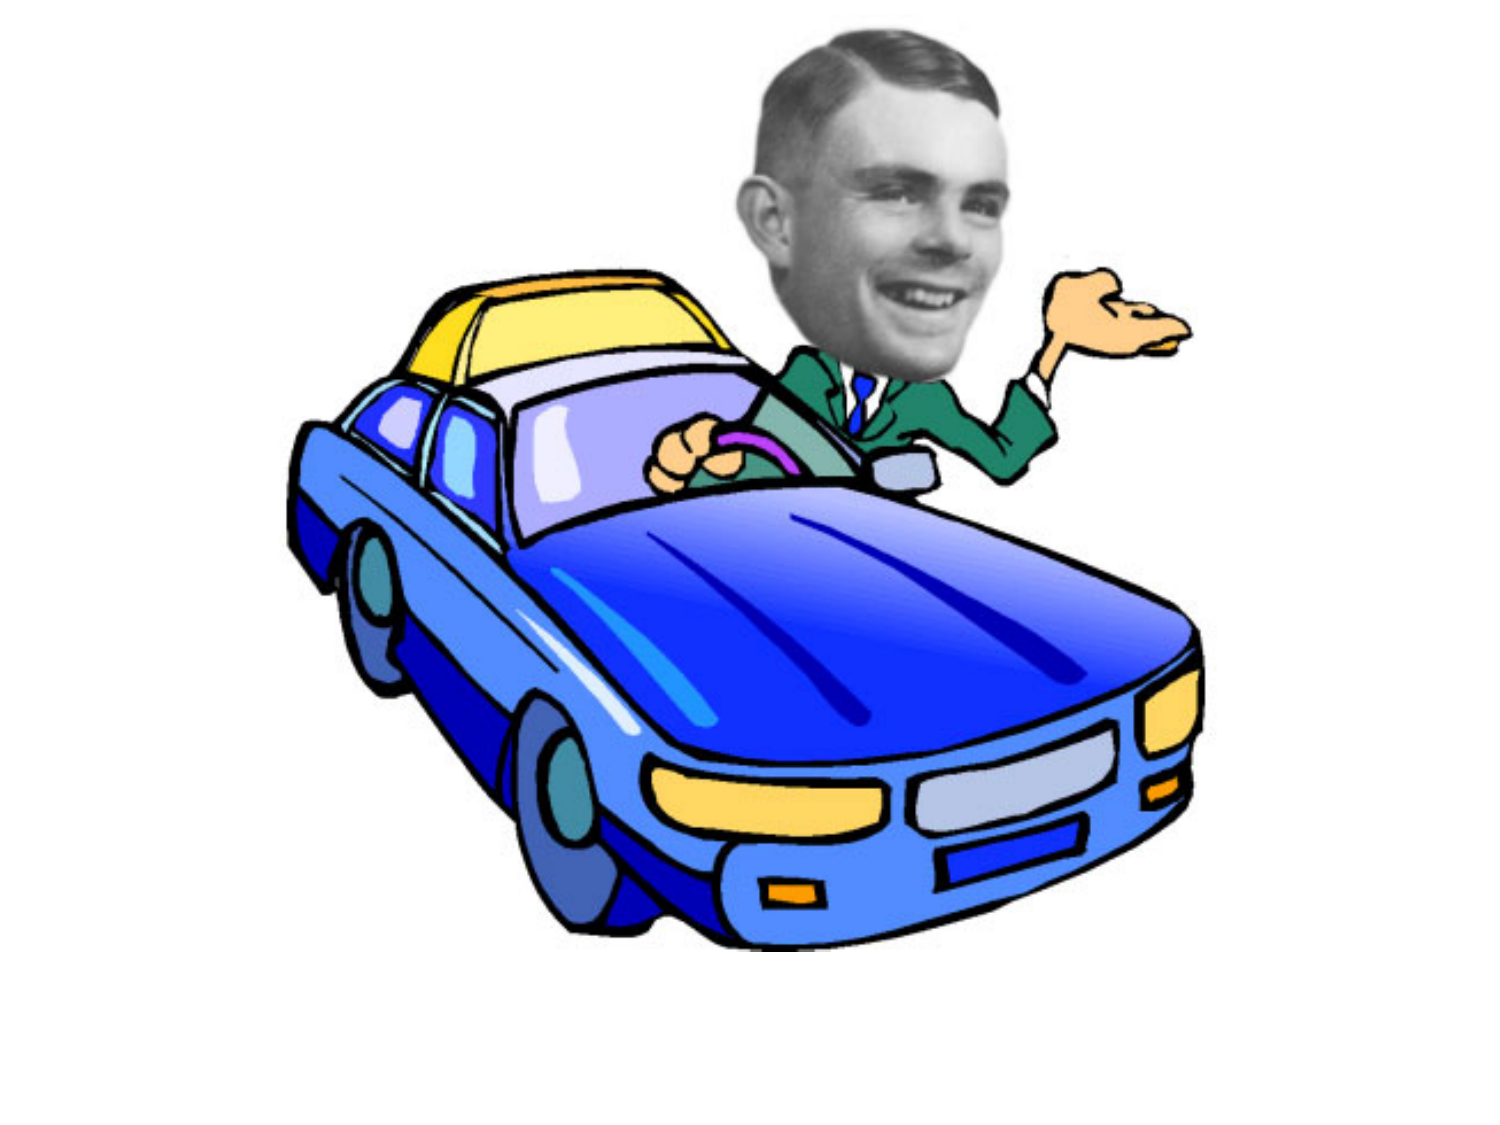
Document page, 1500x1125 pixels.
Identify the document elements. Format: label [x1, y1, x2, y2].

picture [262, 13, 1224, 952]
